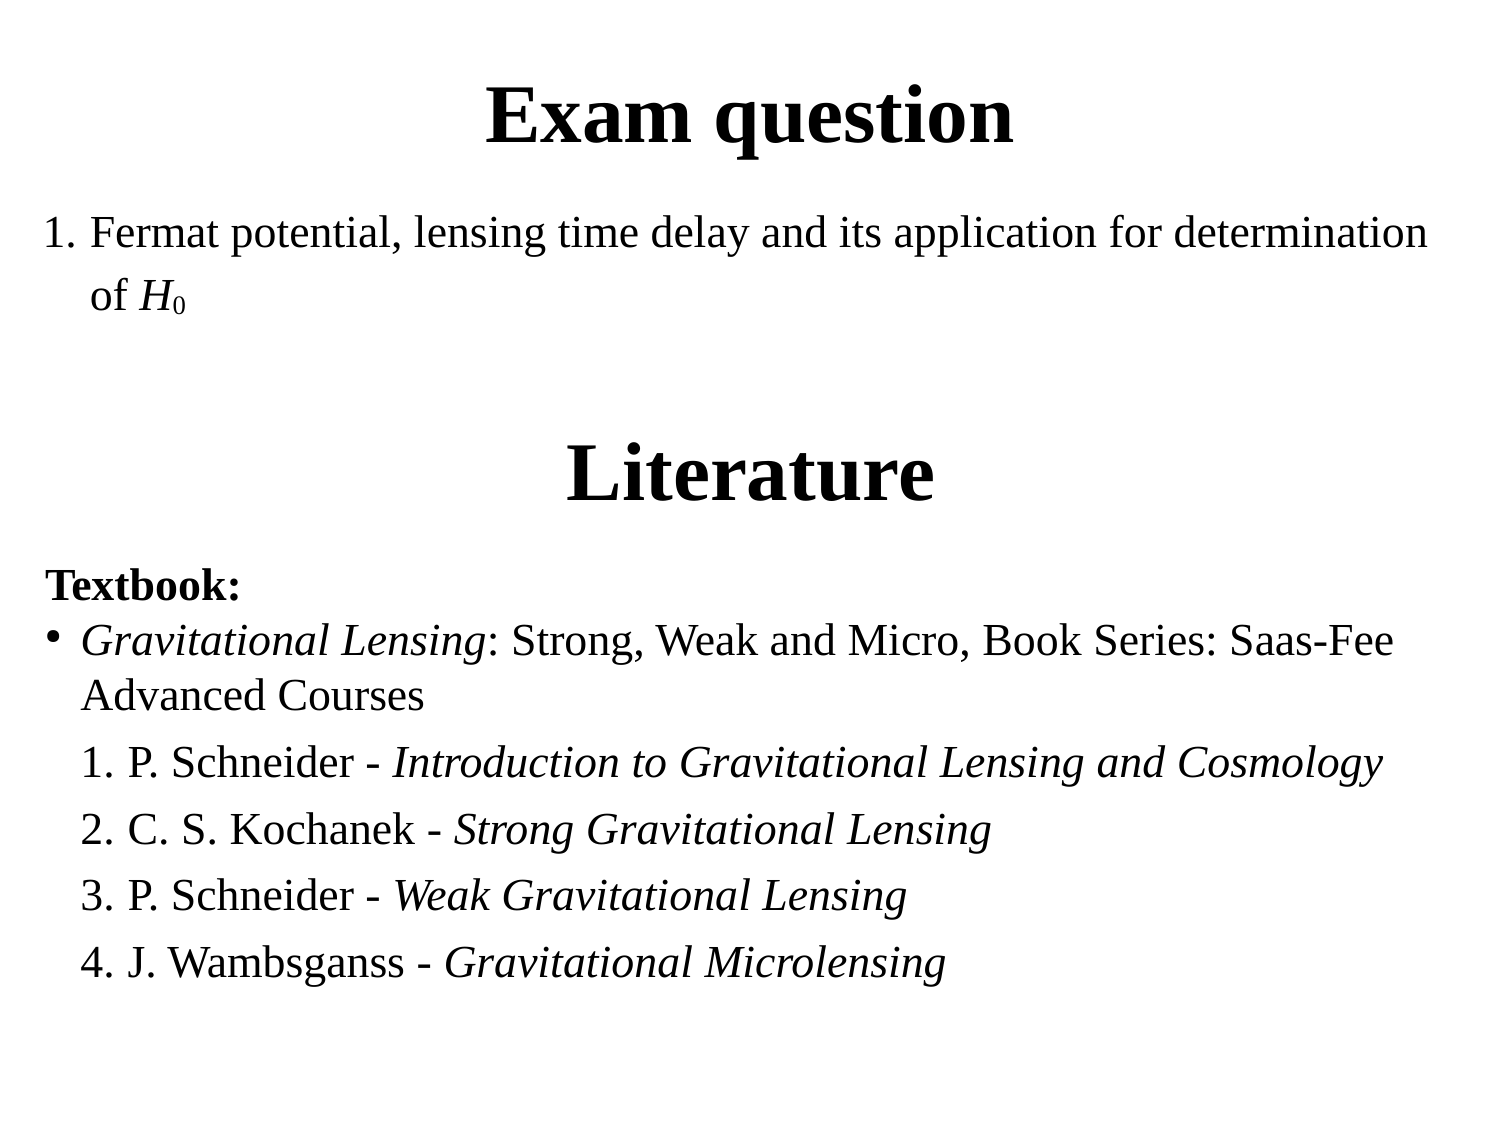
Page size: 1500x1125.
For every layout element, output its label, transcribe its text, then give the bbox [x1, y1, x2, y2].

list Fermat potential, lensing time delay and its application for determination of H0 [27, 185, 1471, 334]
title Exam question [75, 56, 1425, 162]
title Literature [76, 427, 1426, 508]
list Textbook: Gravitational Lensing: Strong, Weak and Micro, Book Series: Saas-Fee Advanced Courses P. Schneider - Introduction to Gravitational Lensing and Cosmology C. S. Kochanek - Strong Gravitational Lensing P. Schneider - Weak Gravitational Lensing J. Wambsganss - Gravitational Microlensing [30, 547, 1471, 1048]
